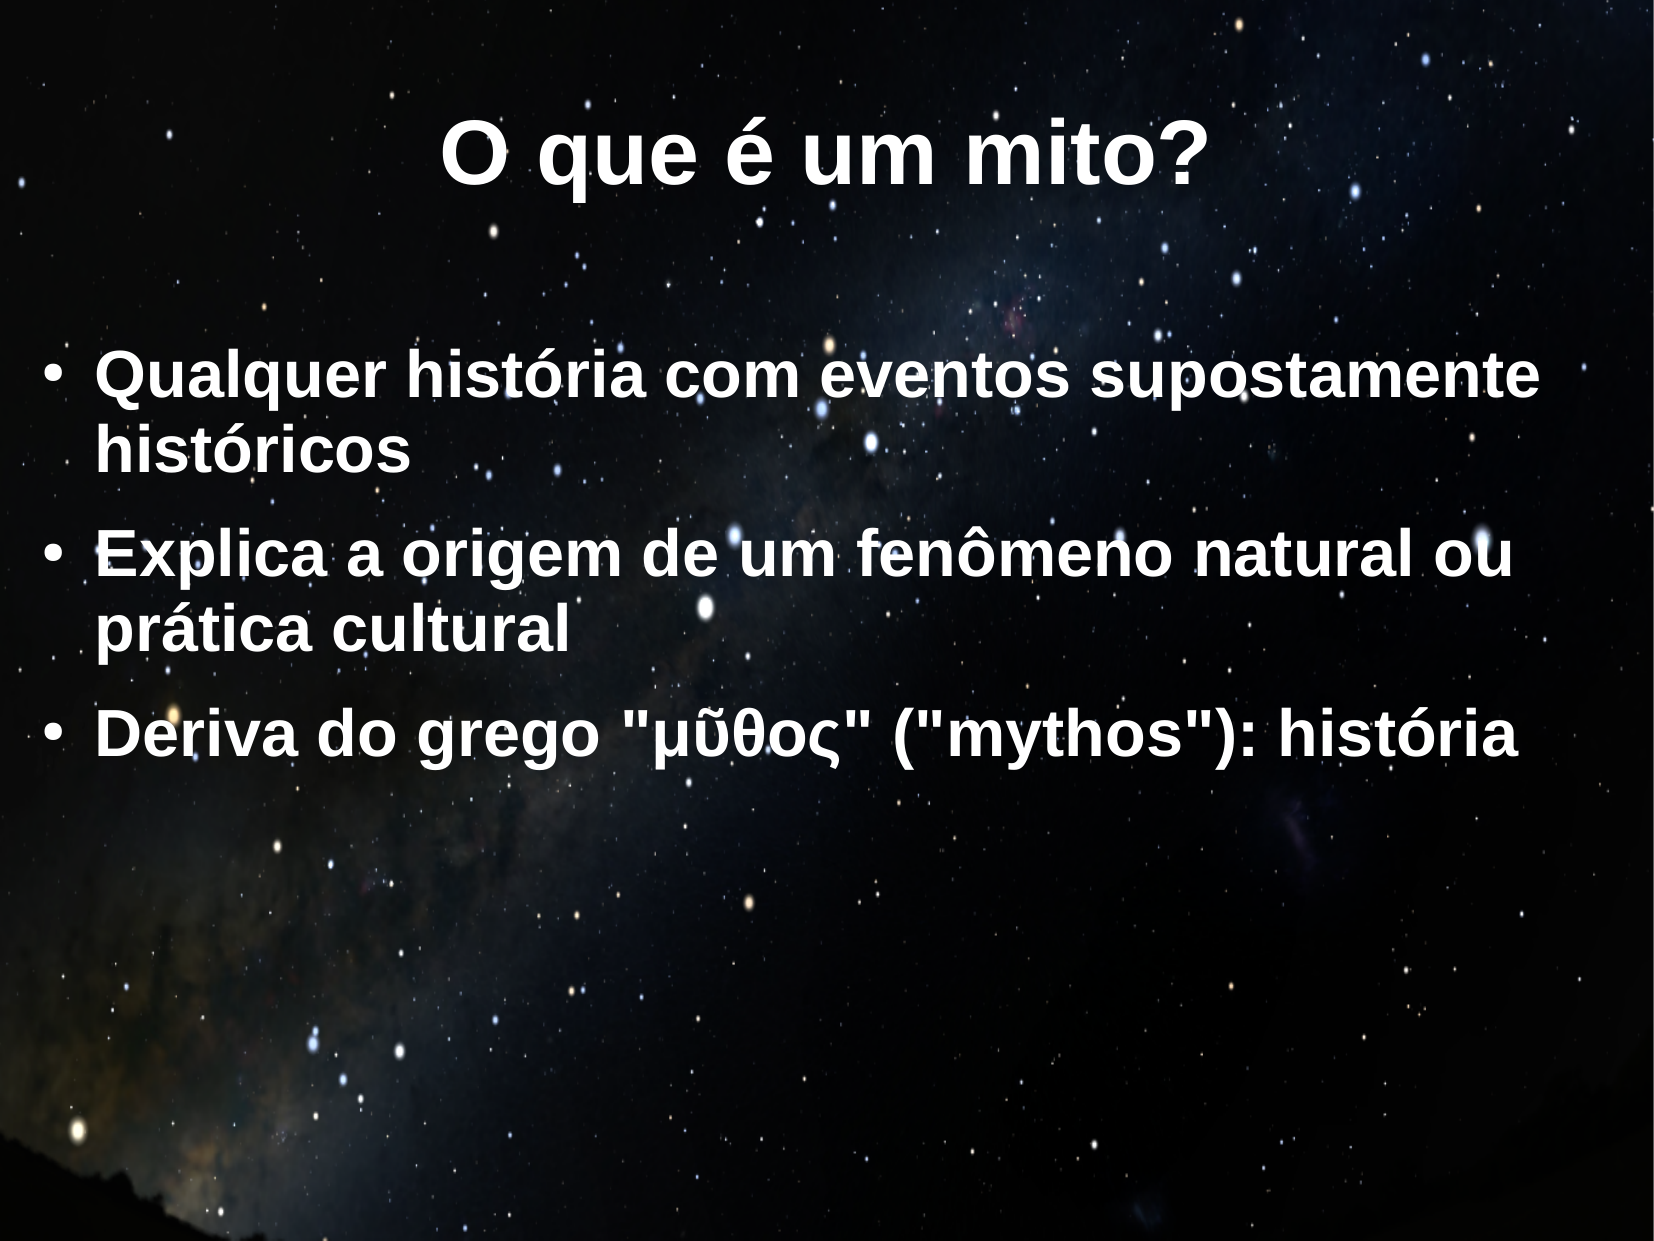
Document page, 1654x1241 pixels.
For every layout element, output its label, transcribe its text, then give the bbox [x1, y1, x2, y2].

title O que é um mito? [82, 49, 1571, 257]
picture [0, 0, 1654, 1241]
list Qualquer história com eventos supostamente históricos Explica a origem de um fenômeno natural ou prática cultural Deriva do grego "μῦθος" ("mythos"): história [23, 337, 1630, 1057]
